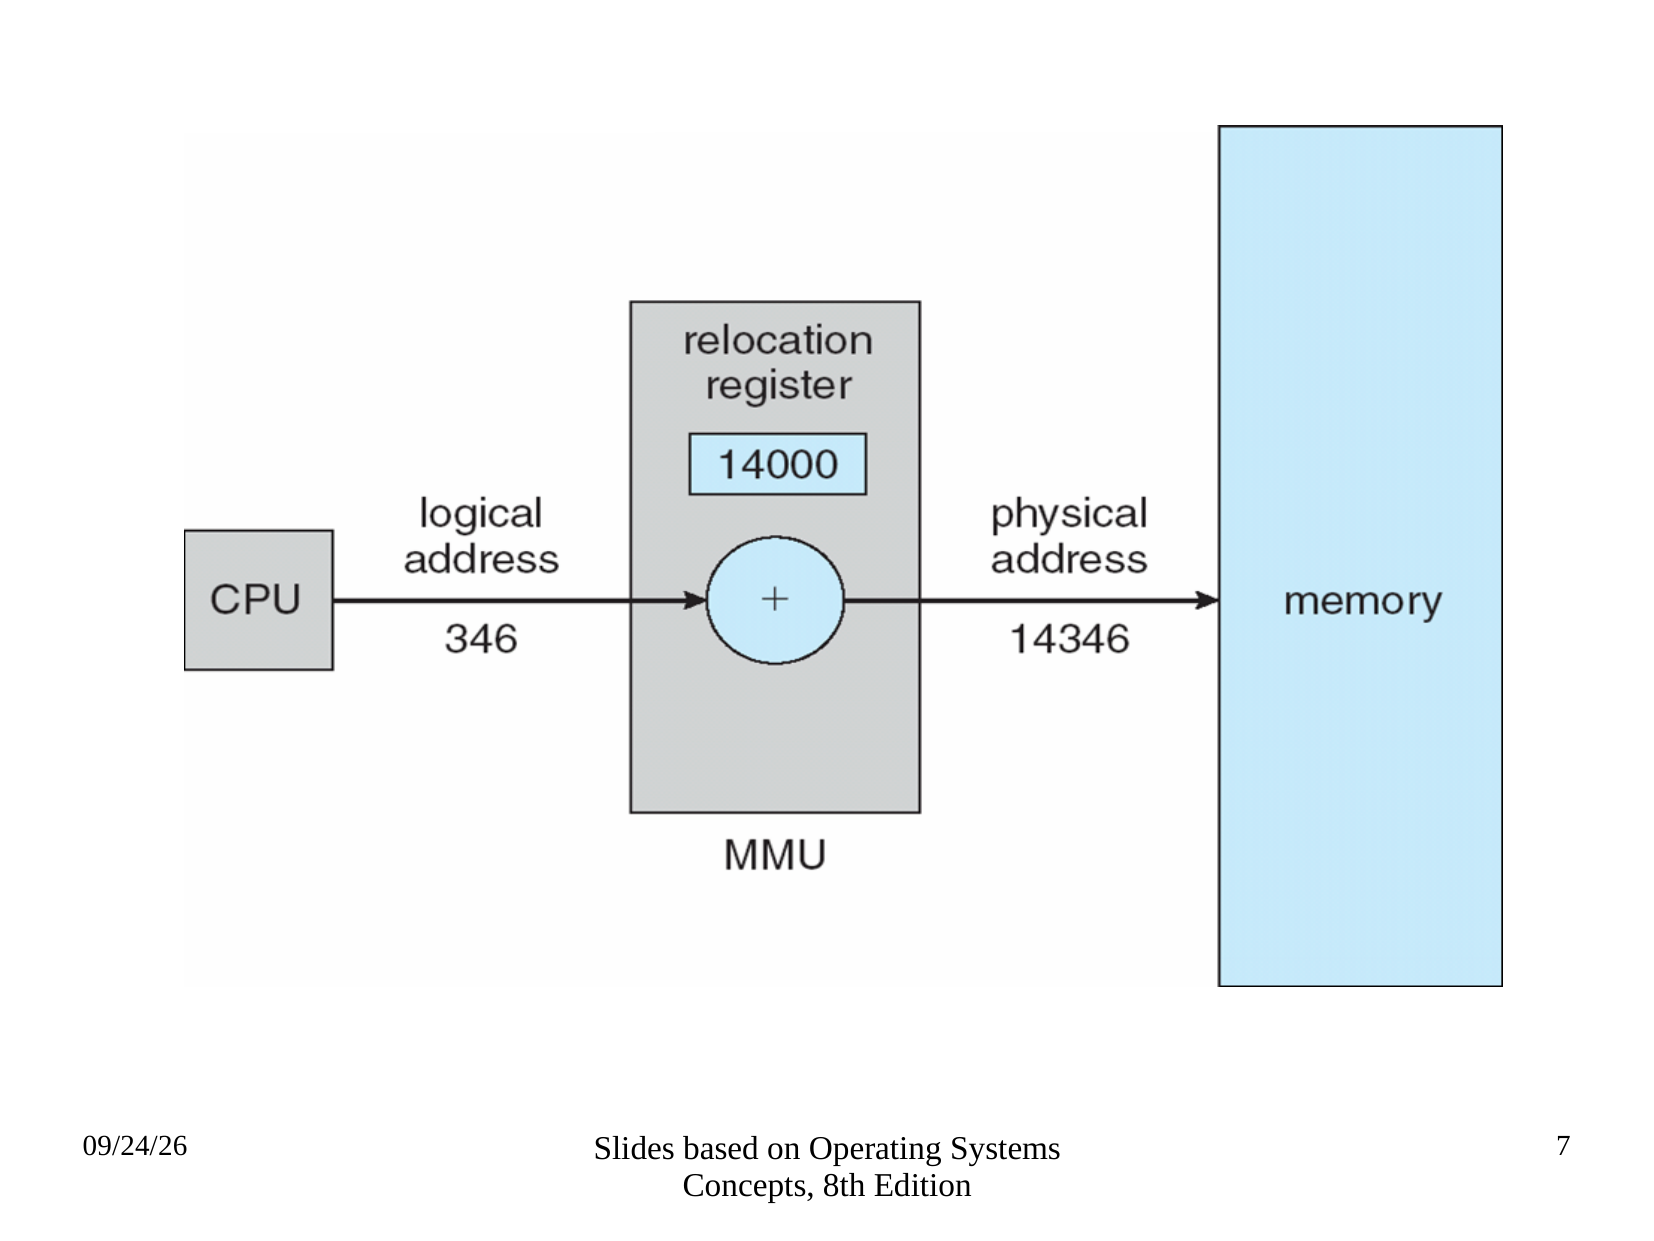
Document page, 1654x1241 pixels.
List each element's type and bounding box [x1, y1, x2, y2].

picture [184, 125, 1503, 987]
